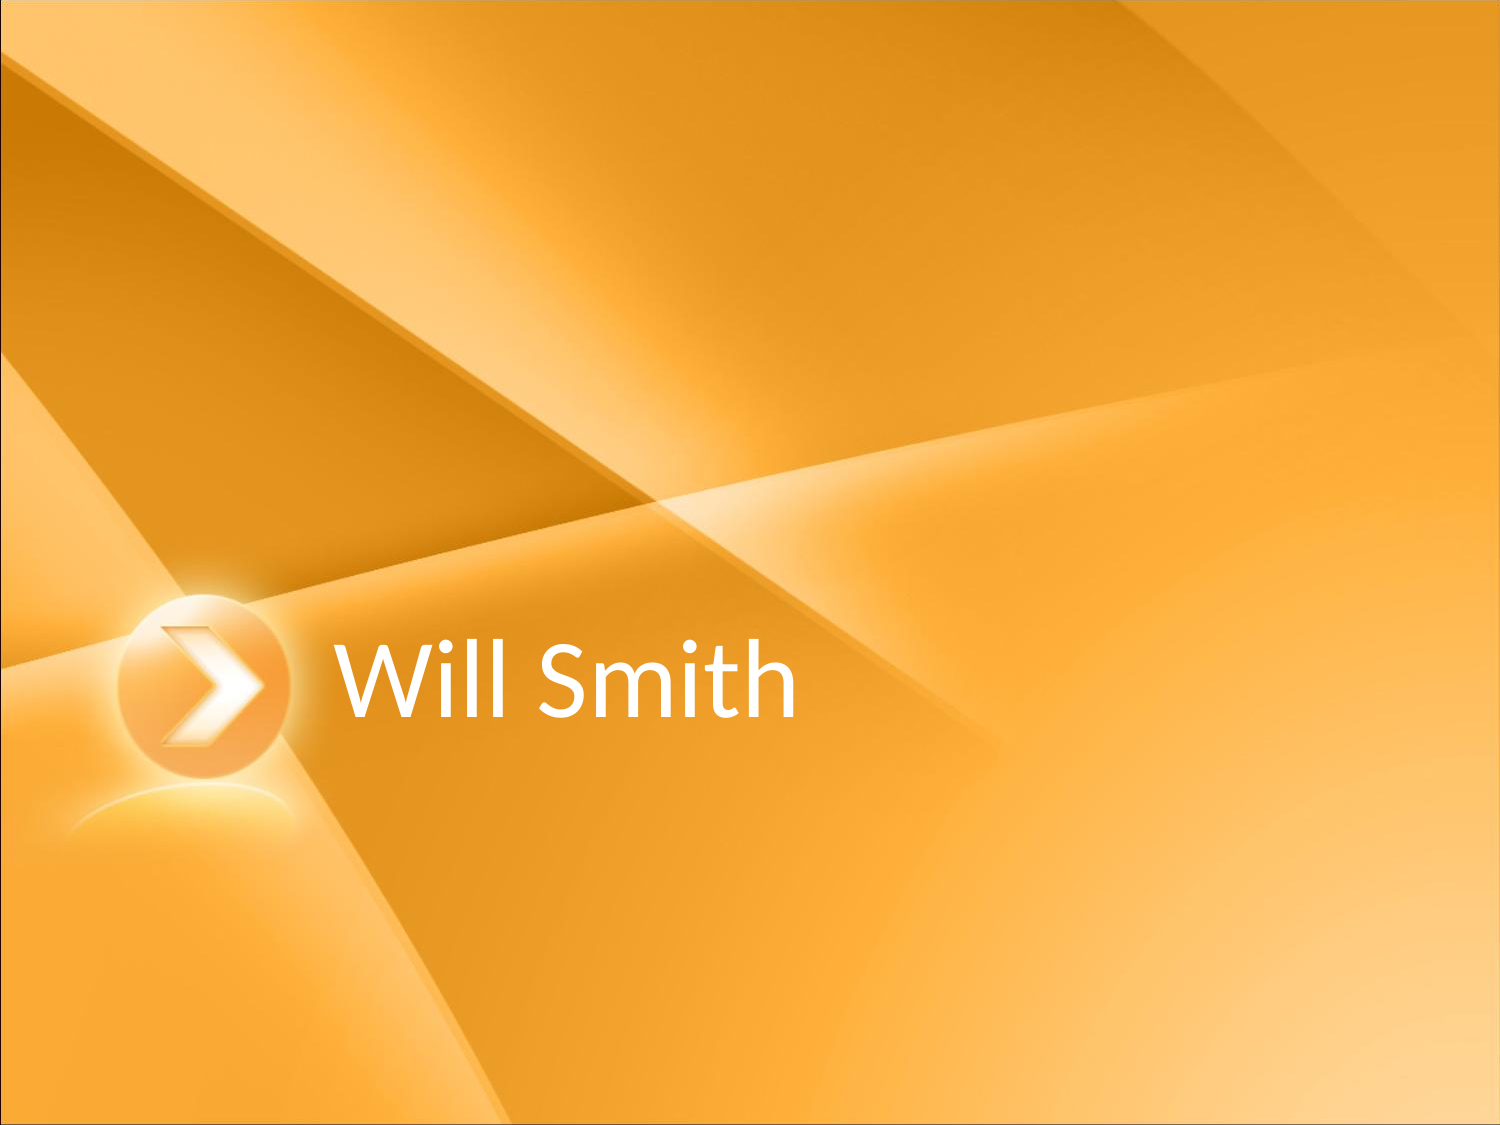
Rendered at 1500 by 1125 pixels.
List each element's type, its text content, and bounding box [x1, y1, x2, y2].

picture [0, 0, 1500, 1125]
title Will Smith [318, 562, 1430, 783]
